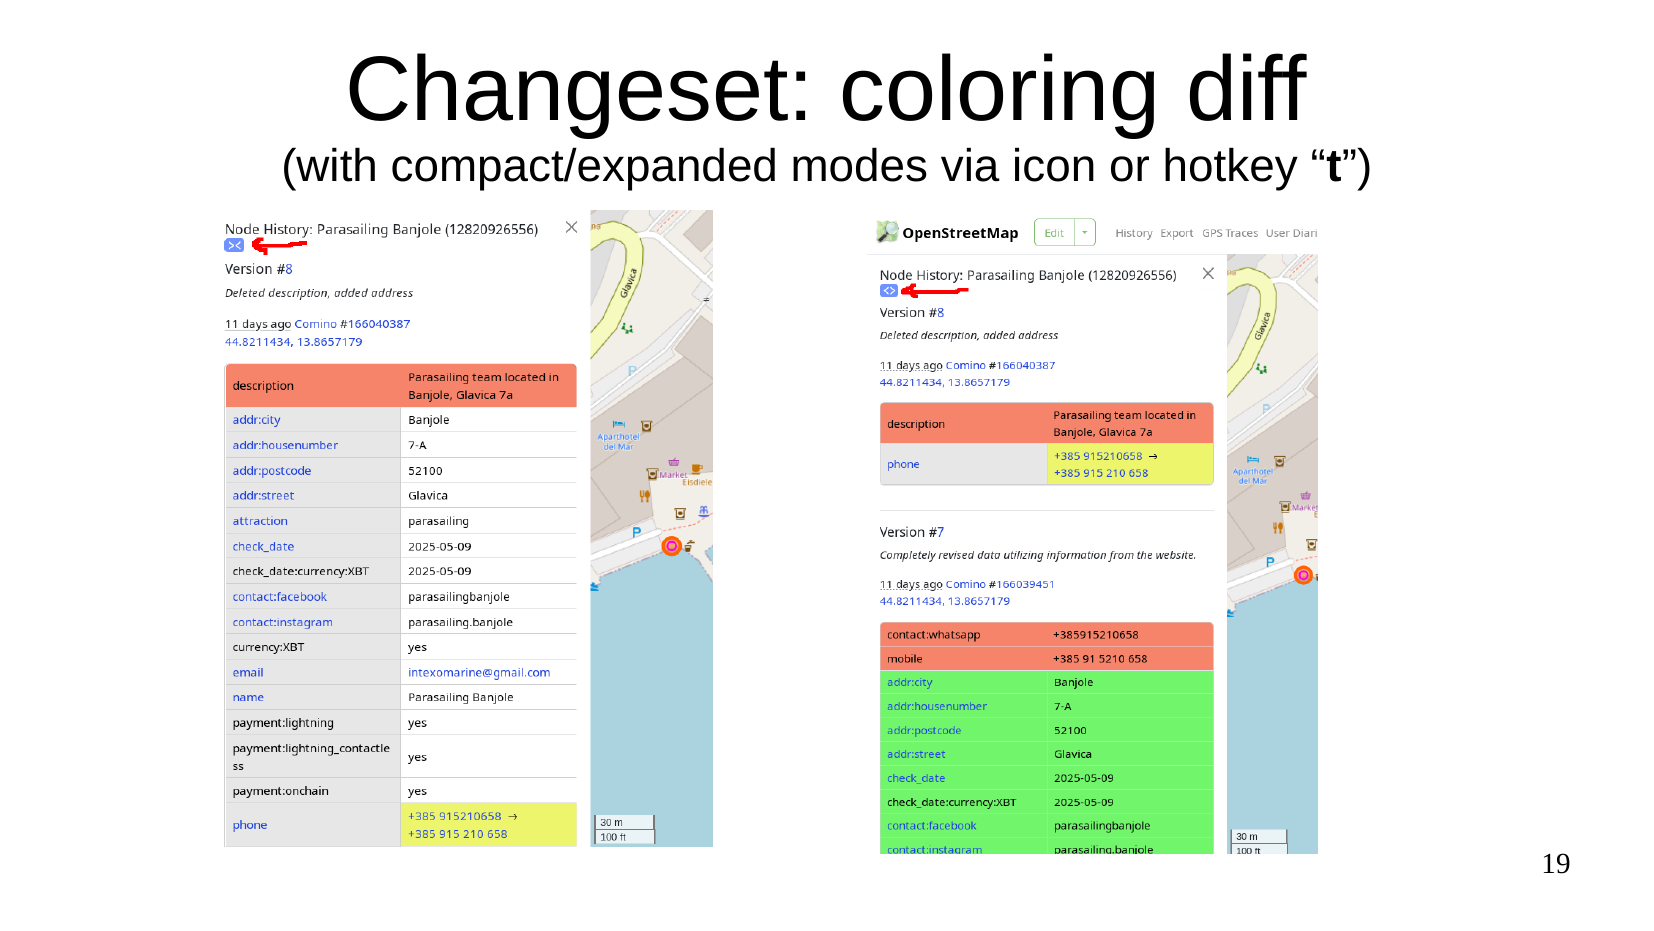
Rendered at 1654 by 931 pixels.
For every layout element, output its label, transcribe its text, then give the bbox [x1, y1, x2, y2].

picture [216, 210, 713, 847]
picture [867, 210, 1318, 854]
title Changeset: coloring diff (with compact/expanded modes via icon or hotkey “t”) [82, 37, 1571, 193]
